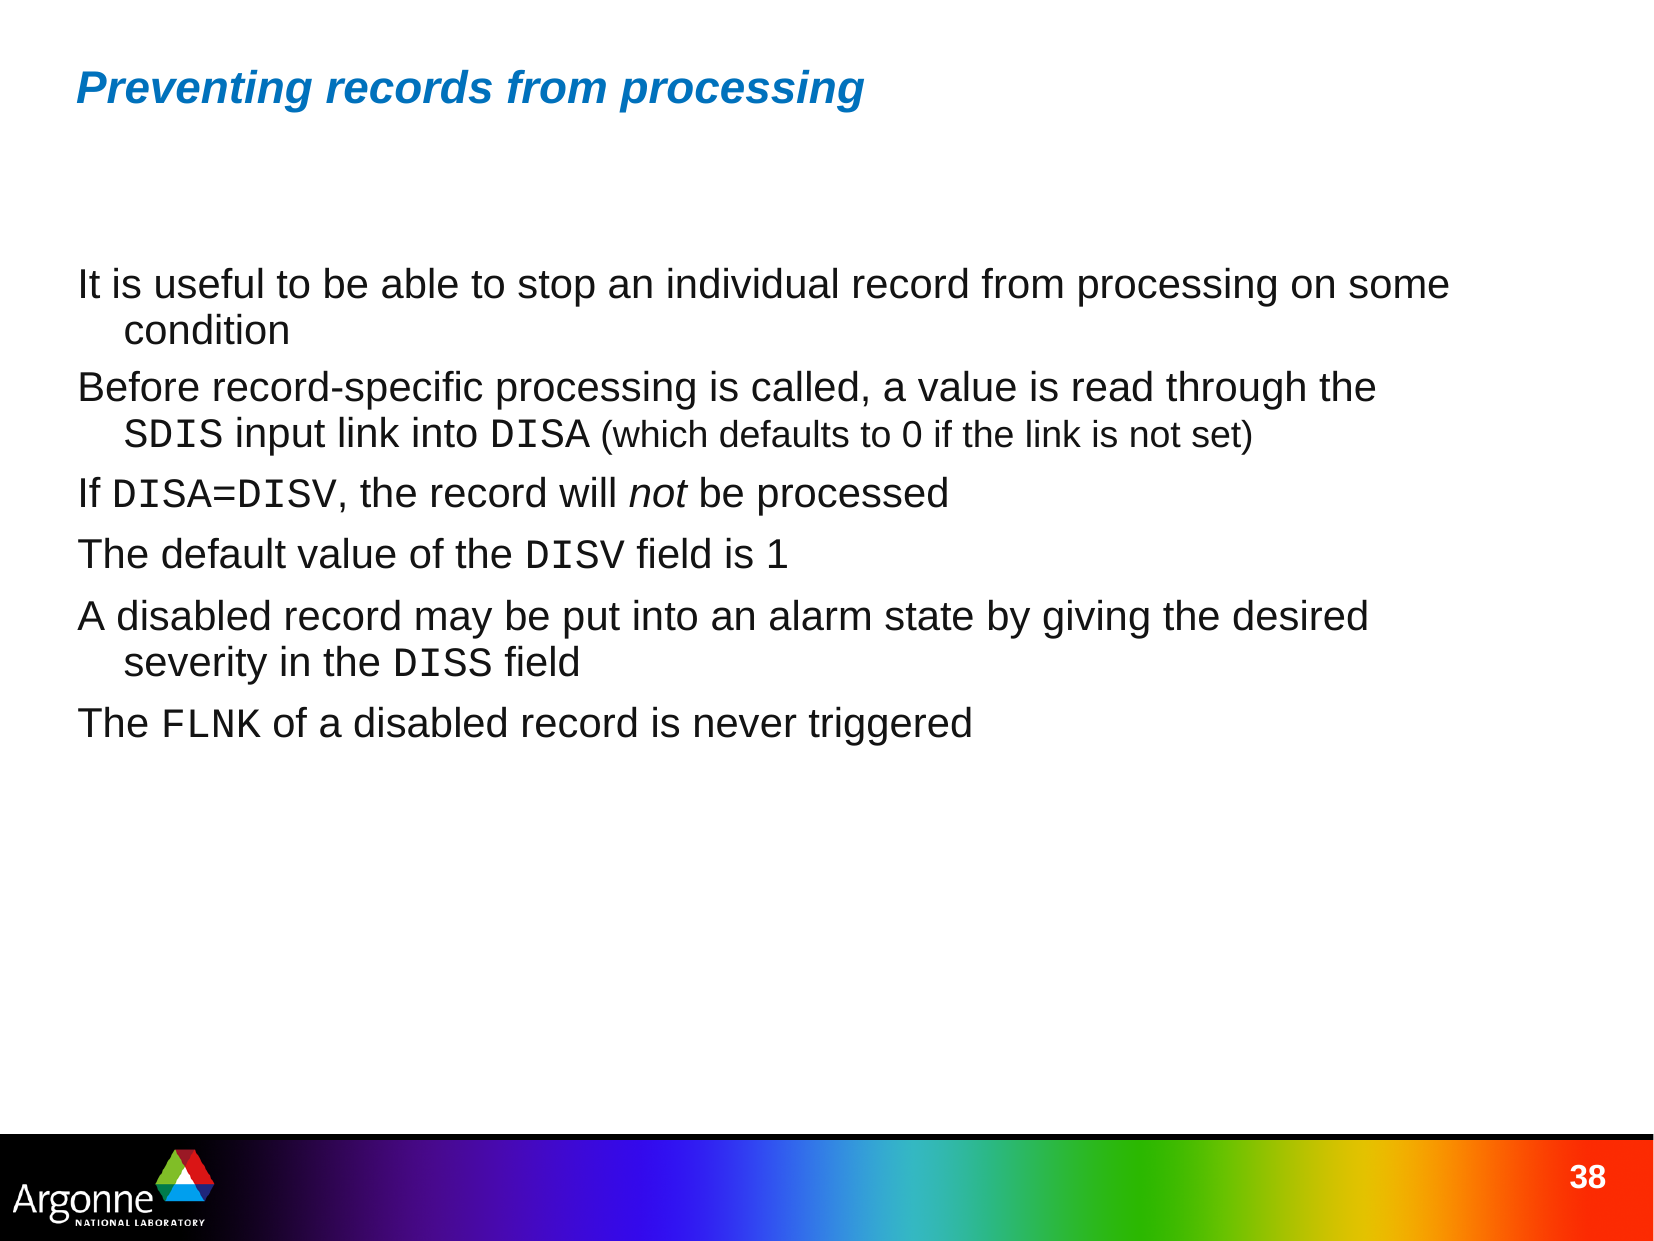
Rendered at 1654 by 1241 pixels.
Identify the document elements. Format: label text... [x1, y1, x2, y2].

picture [0, 1134, 1654, 1241]
list It is useful to be able to stop an individual record from processing on some condition Before record-specific processing is called, a value is read through the SDIS input link into DISA (which defaults to 0 if the link is not set) If DISA=DISV, the record will not be processed The default value of the DISV field is 1 A disabled record may be put into an alarm state by giving the desired severity in the DISS field The FLNK of a disabled record is never triggered [62, 253, 1498, 952]
title Preventing records from processing [61, 59, 1500, 144]
